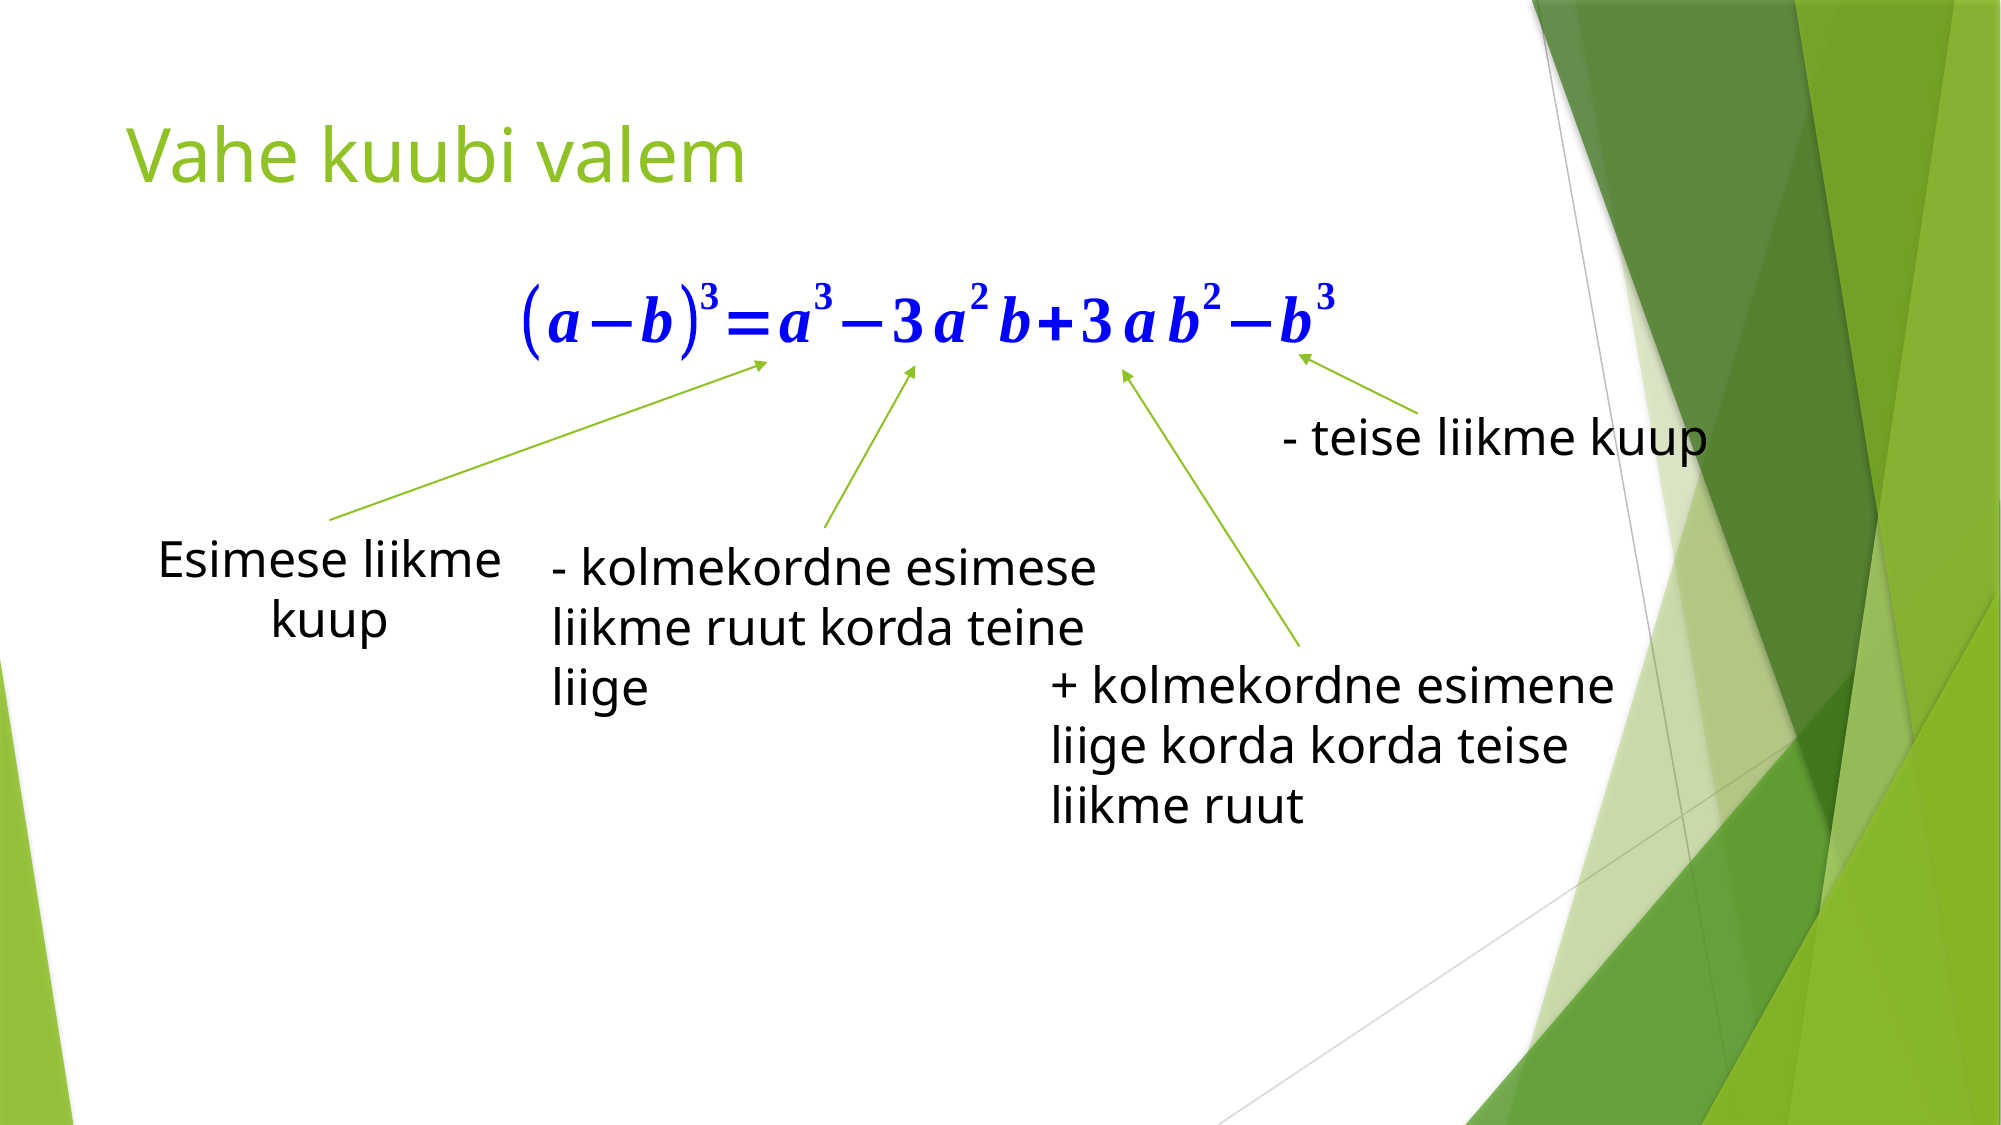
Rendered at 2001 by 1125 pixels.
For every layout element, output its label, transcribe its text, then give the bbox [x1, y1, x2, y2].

text_box - kolmekordne esimese liikme ruut korda teine liige [537, 527, 1113, 723]
text_box - teise liikme kuup [1267, 397, 1725, 473]
list Esimese liikme kuup [111, 520, 549, 603]
title Vahe kuubi valem [111, 99, 1522, 317]
text_box + kolmekordne esimene liige korda korda teise liikme ruut [1035, 645, 1631, 841]
chart [504, 275, 1352, 363]
